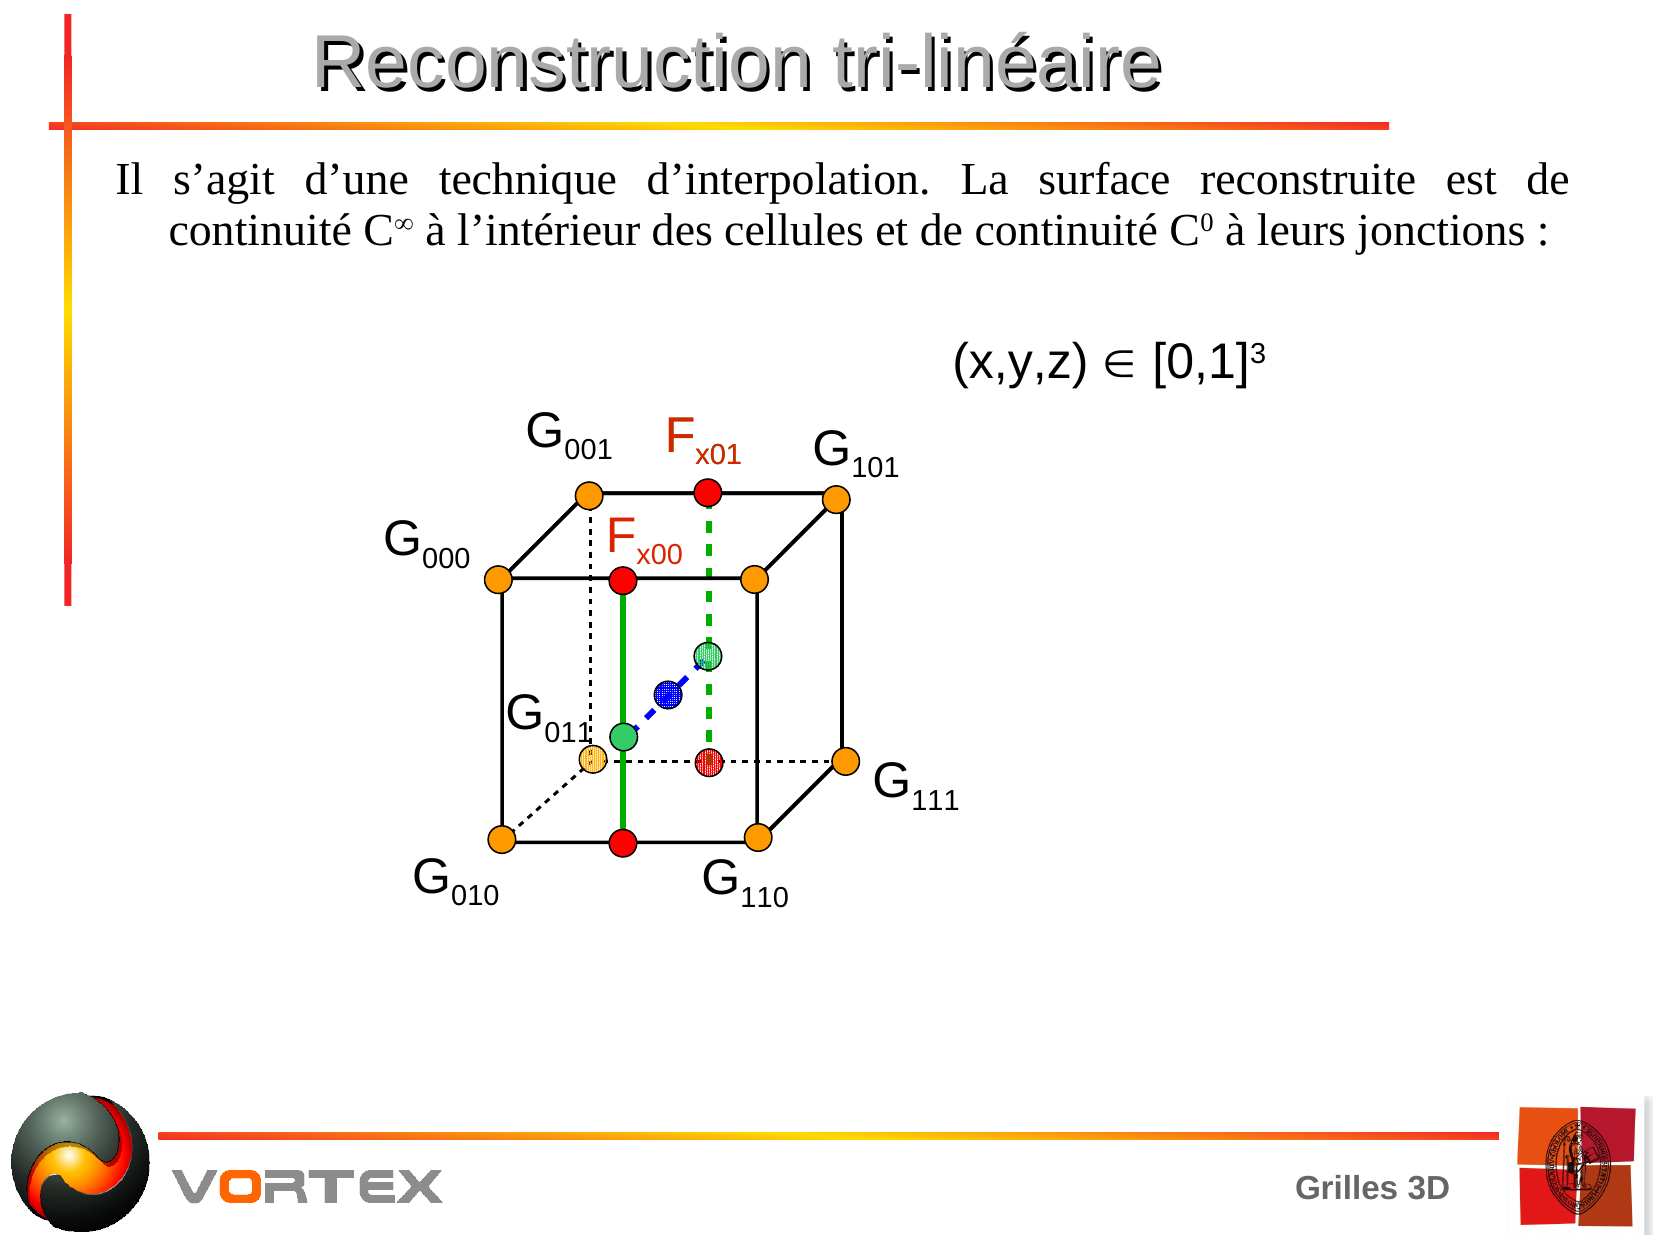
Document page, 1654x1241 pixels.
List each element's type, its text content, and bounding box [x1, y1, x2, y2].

text_box G110 [686, 842, 895, 930]
text_box G010 [397, 840, 606, 928]
text_box [575, 482, 603, 510]
text_box [694, 487, 722, 499]
text_box G111 [857, 745, 1066, 833]
text_box [609, 829, 637, 858]
text_box G001 [510, 394, 719, 482]
text_box Fx01 [650, 399, 858, 487]
text_box [695, 748, 723, 777]
text_box G000 [368, 502, 577, 591]
text_box [694, 642, 722, 671]
text_box [743, 587, 766, 594]
text_box [579, 745, 607, 774]
title Reconstruction tri-linéaire [82, 4, 1392, 120]
text_box G101 [797, 412, 1006, 500]
text_box [609, 723, 638, 751]
text_box [831, 747, 857, 776]
text_box [488, 825, 516, 840]
text_box G011 [490, 676, 699, 765]
picture [1505, 1096, 1653, 1235]
text_box [654, 681, 682, 709]
picture [11, 1092, 443, 1232]
text_box [822, 500, 850, 514]
text_box (x,y,z)  [0,1]3 [937, 325, 1476, 488]
text_box [744, 823, 772, 842]
text_box Fx00 [591, 499, 799, 587]
text_box [610, 587, 636, 595]
list Il s’agit d’une technique d’interpolation. La surface reconstruite est de continuité C à l’intérieur des cellules et de continuité C0 à leurs jonctions : [97, 153, 1571, 1109]
